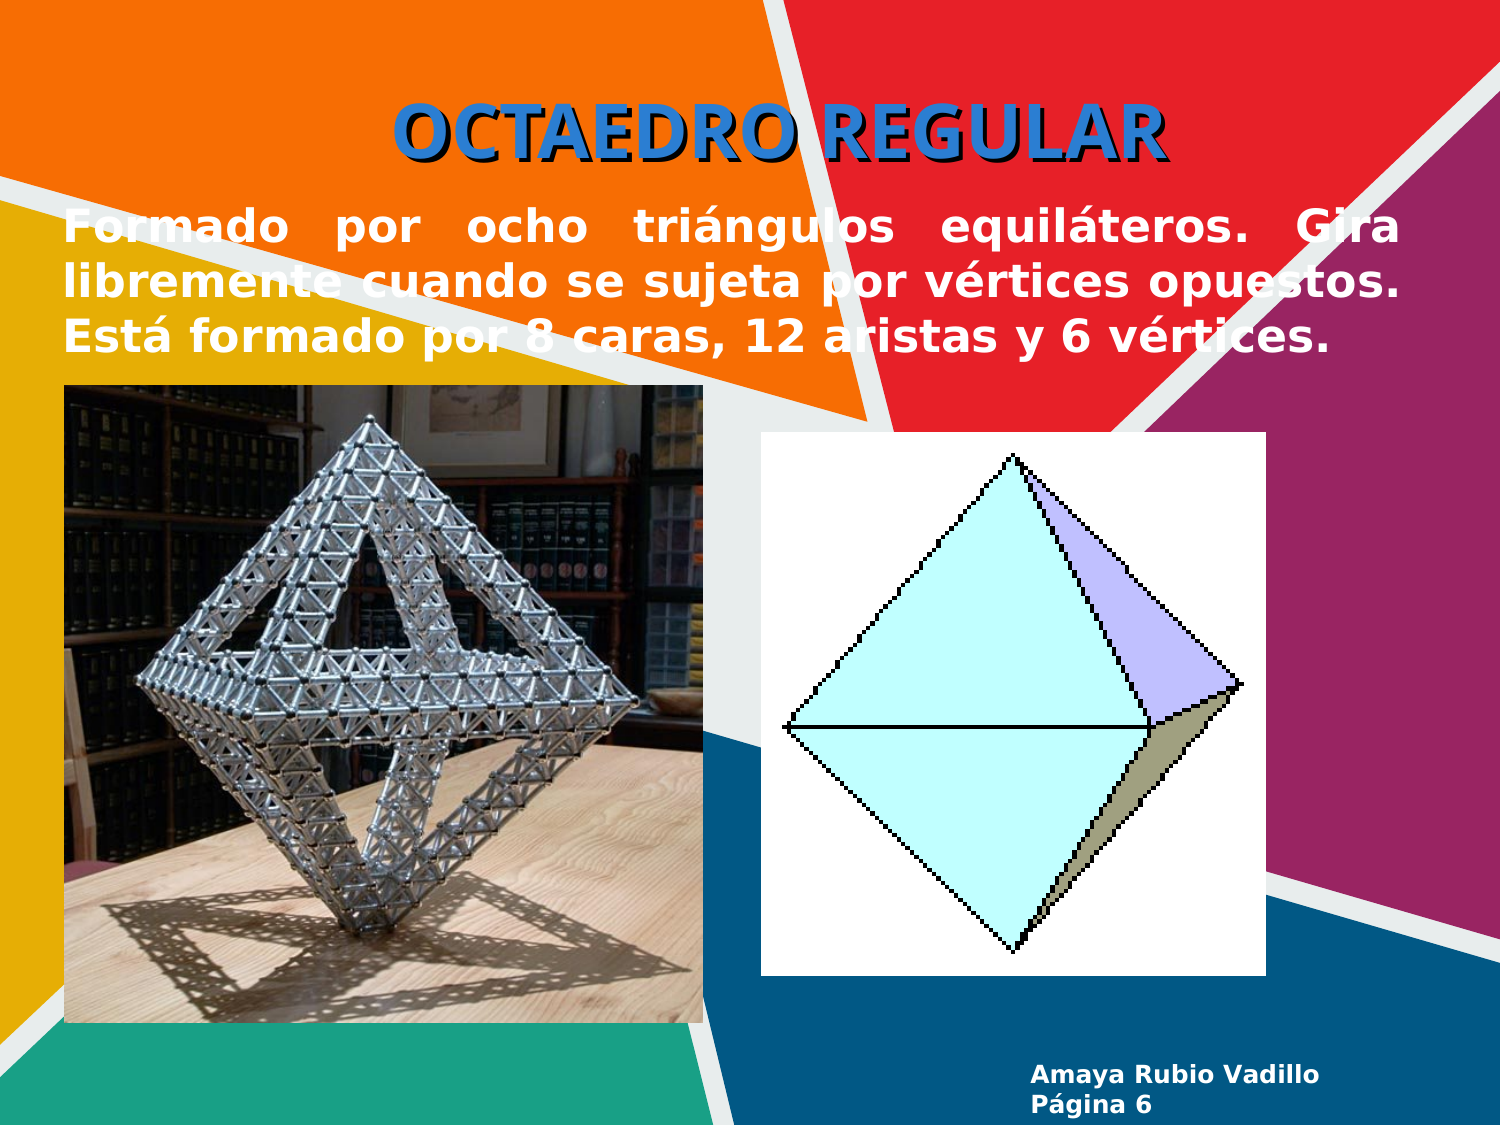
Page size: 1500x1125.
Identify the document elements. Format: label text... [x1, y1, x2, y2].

title OCTAEDRO REGULAR [348, 54, 1211, 182]
picture [761, 432, 1266, 975]
text_box Formado por ocho triángulos equiláteros. Gira libremente cuando se sujeta por vértices opuestos. Está formado por 8 caras, 12 aristas y 6 vértices. [47, 188, 1418, 369]
text_box Amaya Rubio Vadillo Página 6 [1015, 1051, 1477, 1125]
picture [64, 385, 703, 1023]
